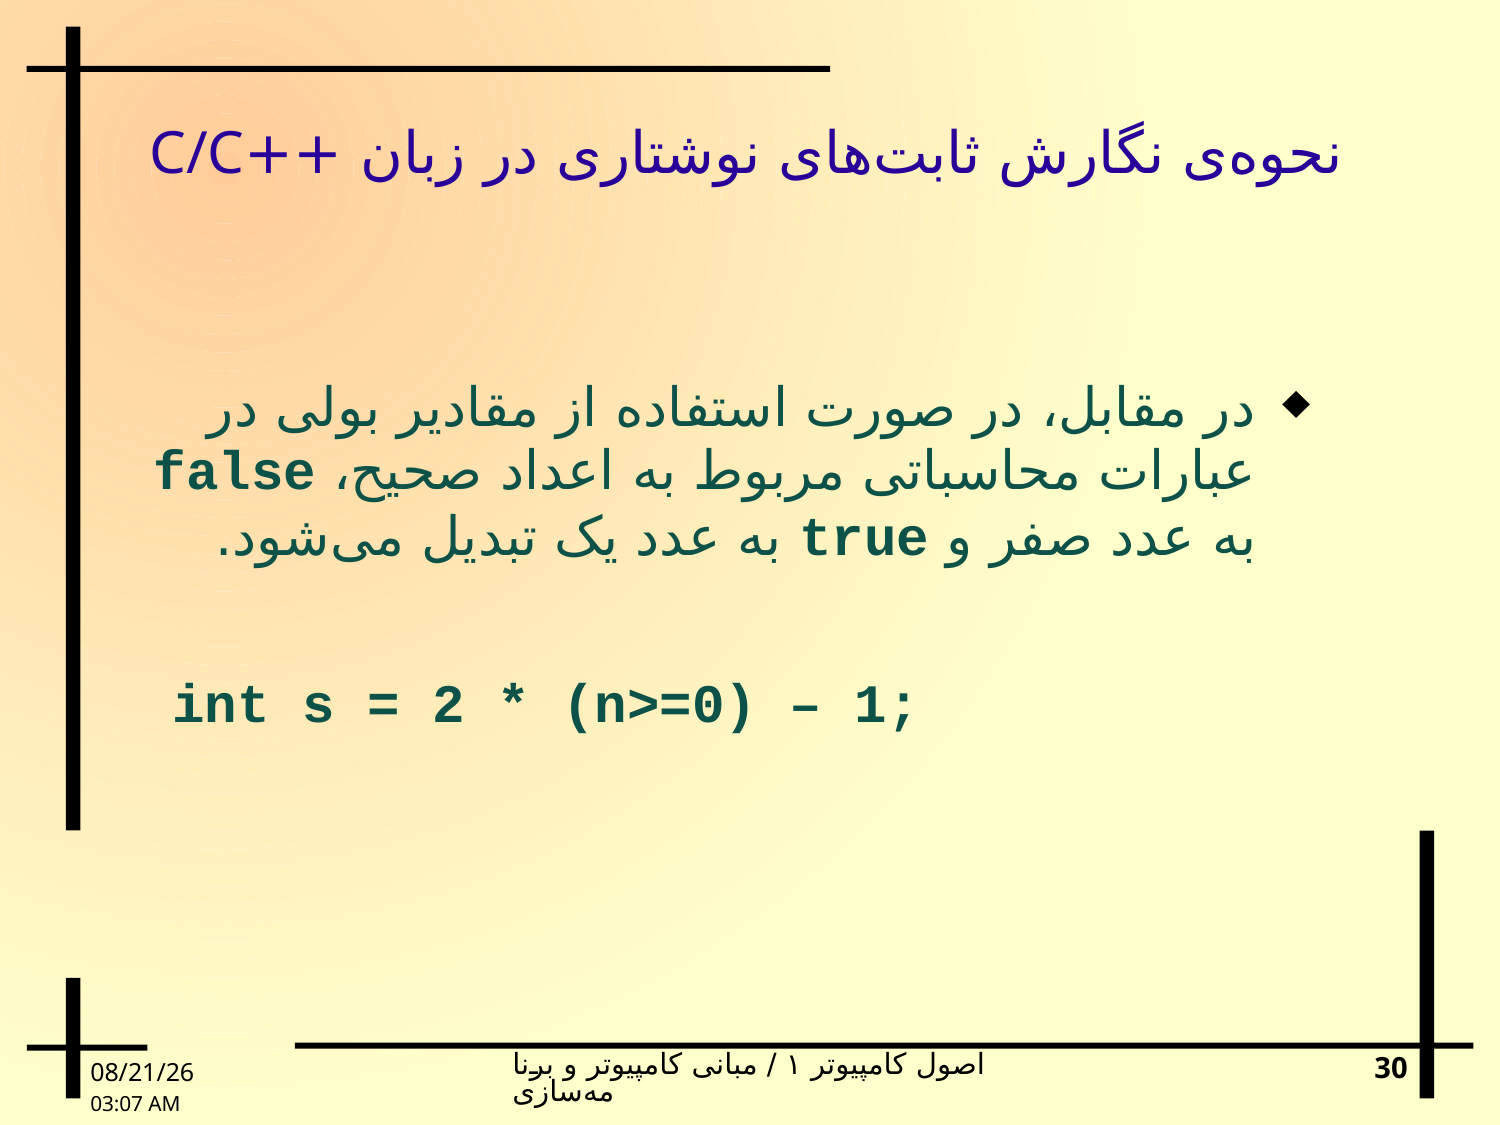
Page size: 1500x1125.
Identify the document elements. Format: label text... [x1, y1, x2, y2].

title نحوه‌ی نگارش ثابت‌های نوشتاری در زبان ++C/C [131, 91, 1361, 211]
list در مقابل، در صورت استفاده از مقادیر بولی در عبارات محاسباتی مربوط به اعداد صحیح، false به عدد صفر و true به عدد یک تبدیل می‌شود. int s = 2 * (n>=0) – 1; [119, 375, 1381, 798]
